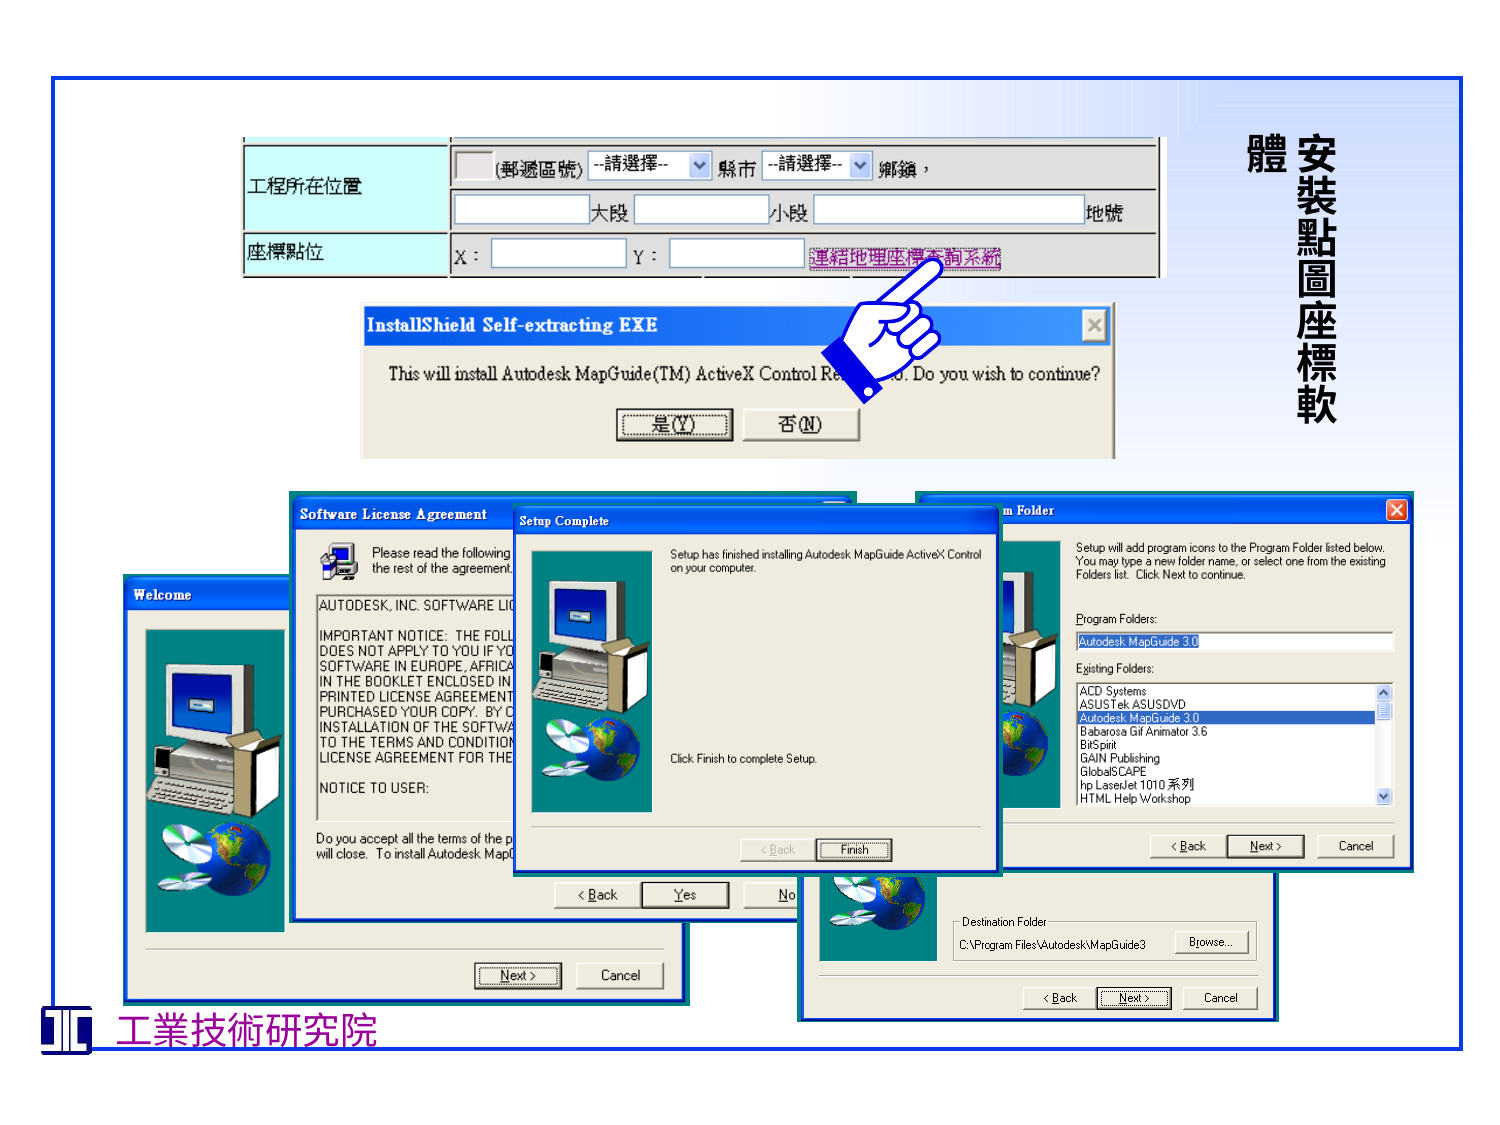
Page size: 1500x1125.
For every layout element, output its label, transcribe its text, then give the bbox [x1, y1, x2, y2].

text_box 安裝點圖座標軟體 [1268, 117, 1349, 461]
picture [230, 137, 1167, 459]
picture [123, 491, 1414, 1022]
